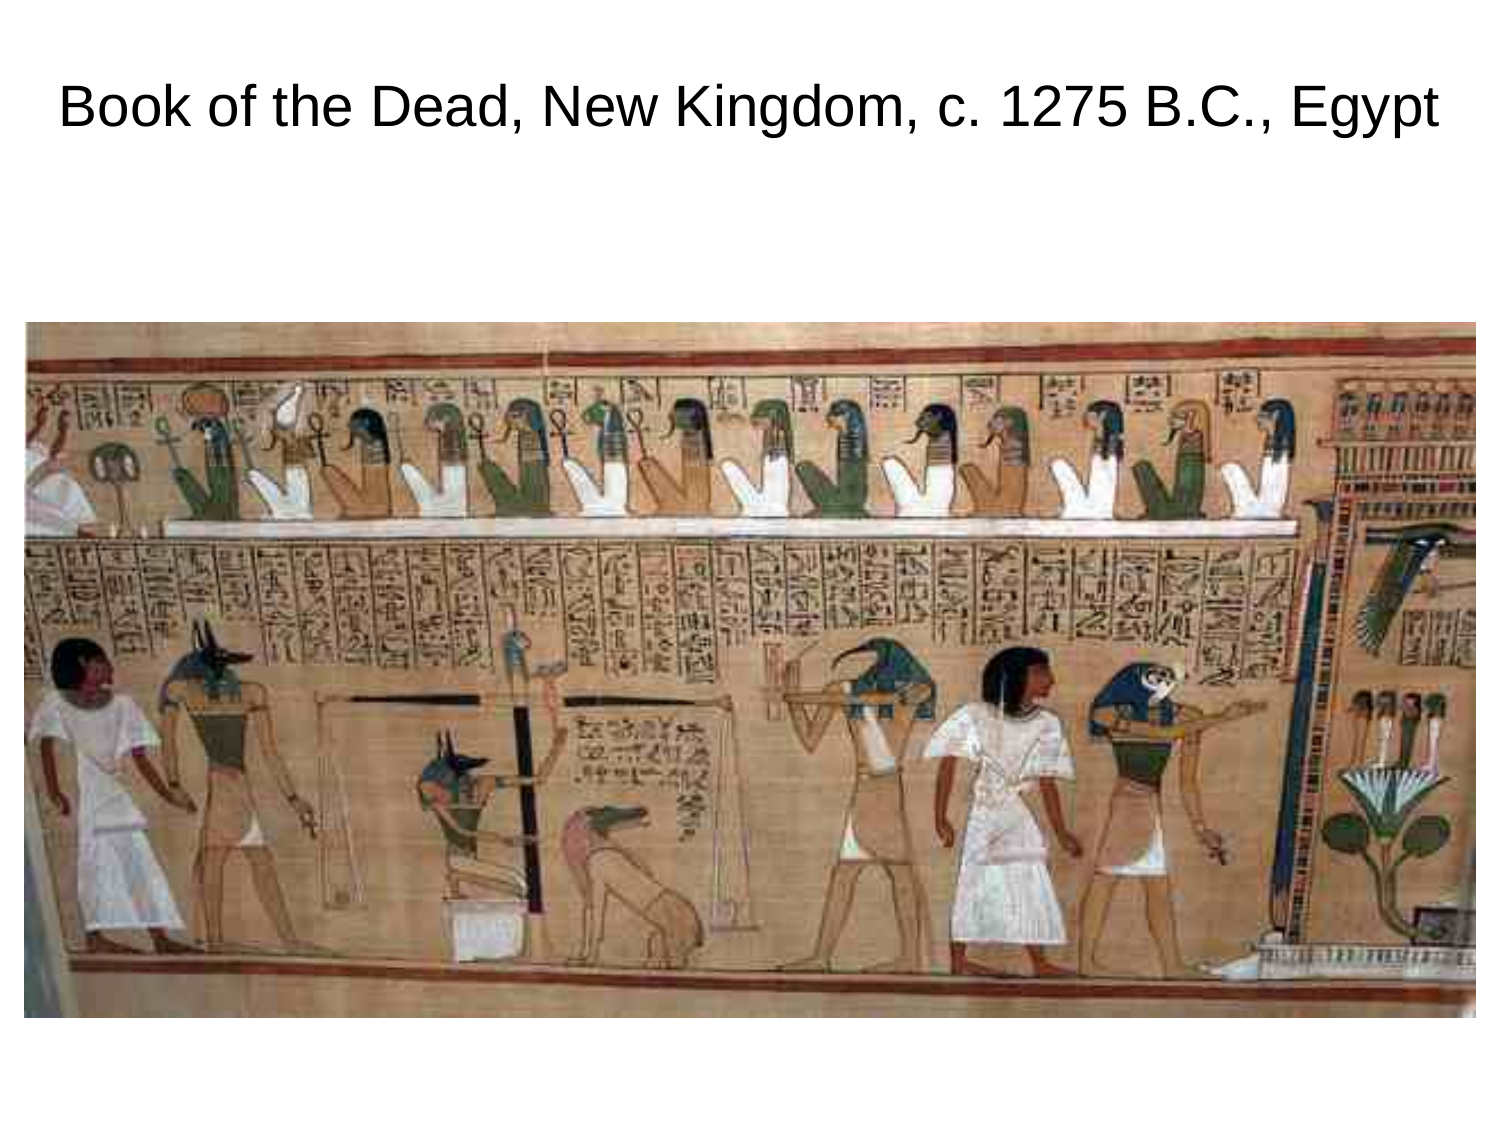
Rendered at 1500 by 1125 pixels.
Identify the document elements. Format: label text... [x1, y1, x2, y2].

title Book of the Dead, New Kingdom, c. 1275 B.C., Egypt [0, 12, 1500, 201]
picture [24, 322, 1476, 1018]
